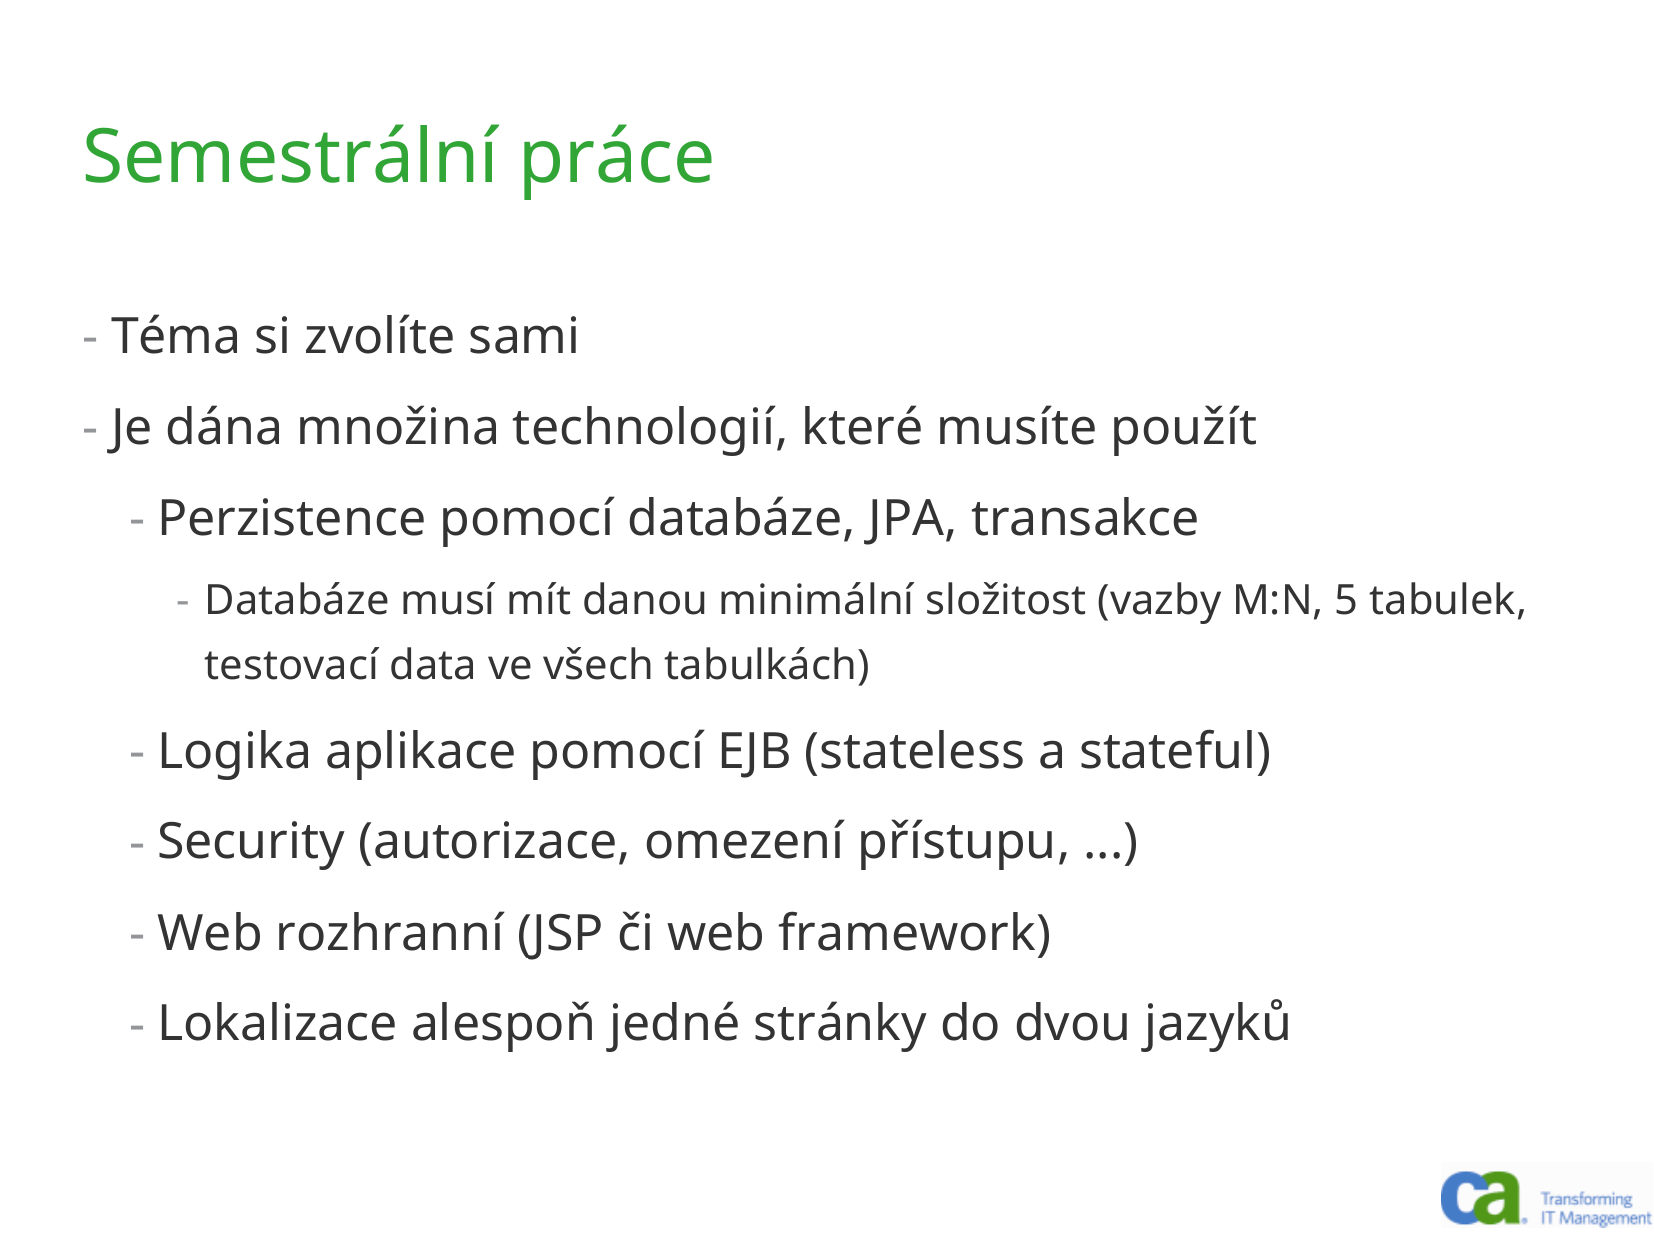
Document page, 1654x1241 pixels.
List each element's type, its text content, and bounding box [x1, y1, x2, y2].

picture [1441, 1162, 1654, 1228]
list Téma si zvolíte sami Je dána množina technologií, které musíte použít Perzistence pomocí databáze, JPA, transakce Databáze musí mít danou minimální složitost (vazby M:N, 5 tabulek, testovací data ve všech tabulkách) Logika aplikace pomocí EJB (stateless a stateful) Security (autorizace, omezení přístupu, ...) Web rozhranní (JSP či web framework) Lokalizace alespoň jedné stránky do dvou jazyků [82, 290, 1571, 1109]
title Semestrální práce [82, 49, 1571, 257]
